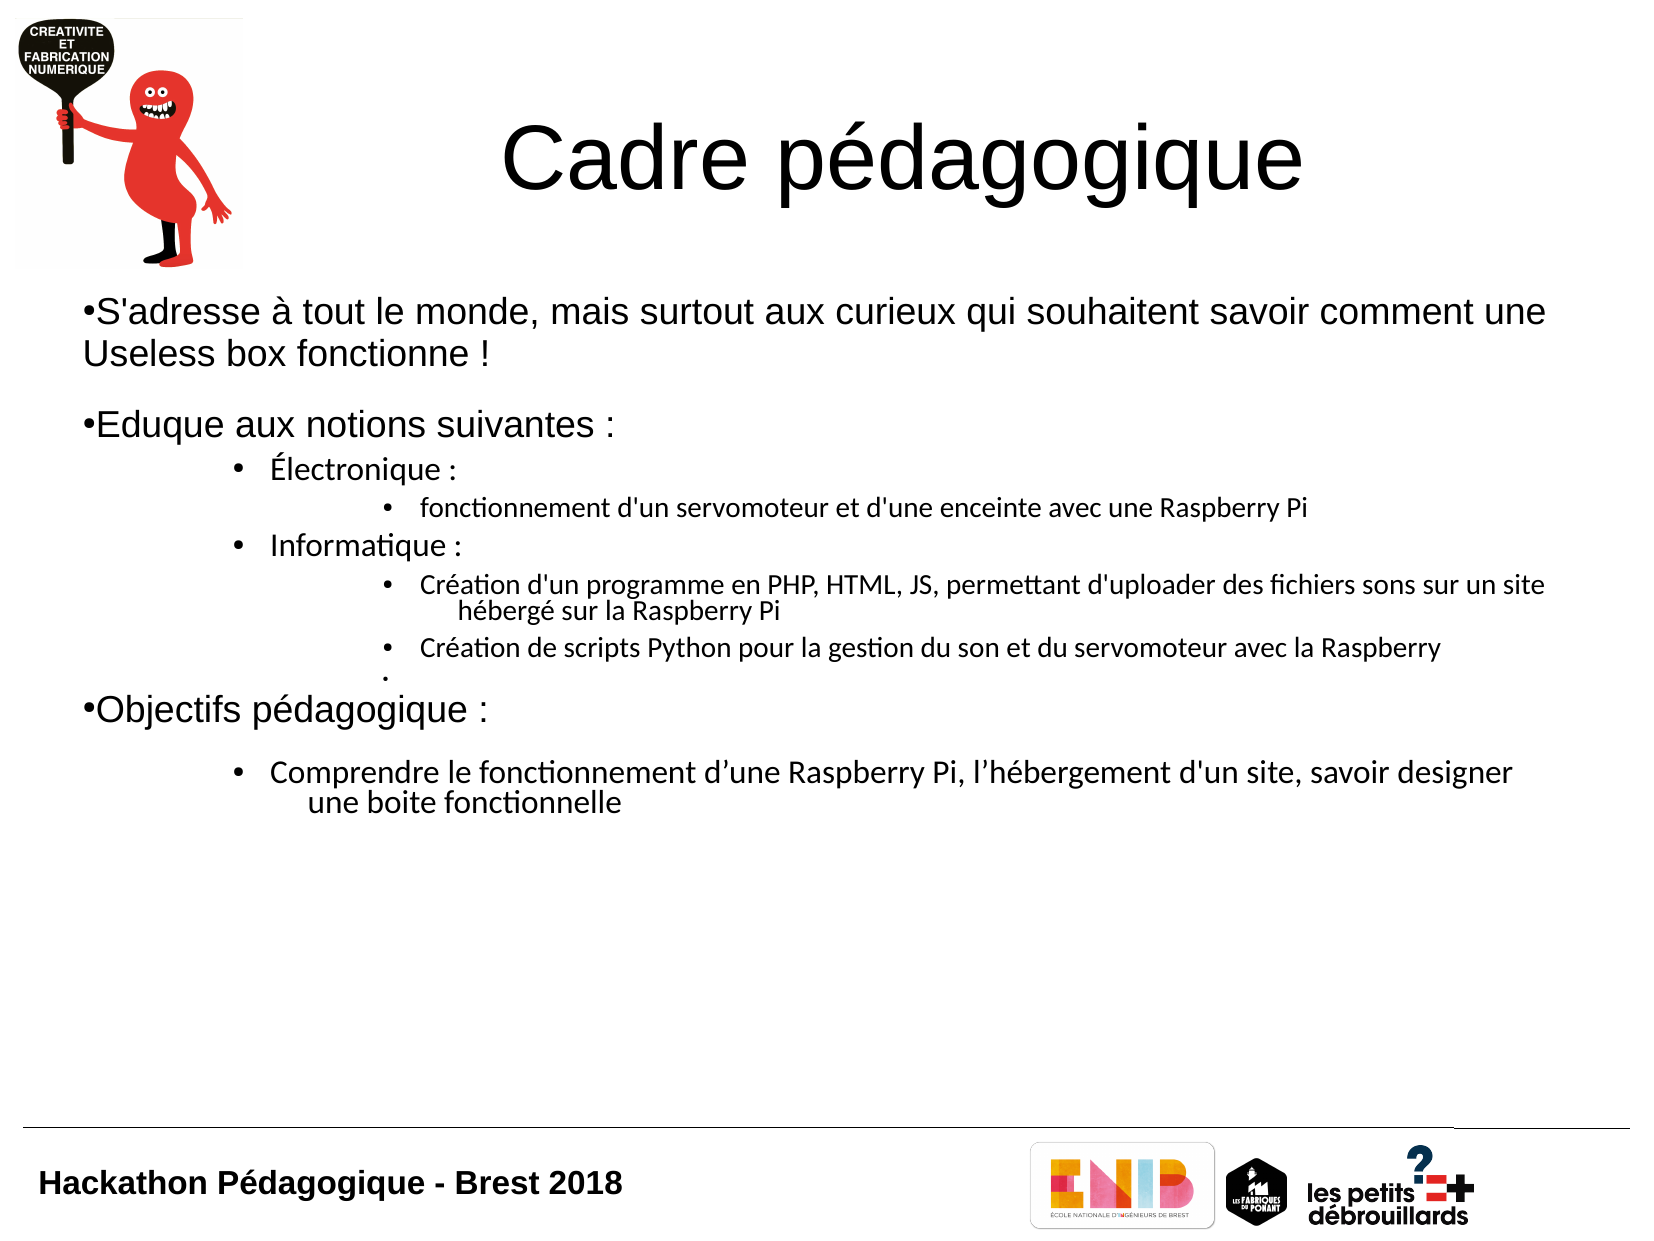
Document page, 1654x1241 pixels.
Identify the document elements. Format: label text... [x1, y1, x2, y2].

picture [15, 18, 243, 269]
picture [1308, 1145, 1474, 1225]
title Cadre pédagogique [243, 49, 1571, 257]
text_box Hackathon Pédagogique - Brest 2018 [23, 1157, 945, 1211]
list S'adresse à tout le monde, mais surtout aux curieux qui souhaitent savoir comment une Useless box fonctionne ! Eduque aux notions suivantes : Électronique : fonctionnement d'un servomoteur et d'une enceinte avec une Raspberry Pi Informatique : Création d'un programme en PHP, HTML, JS, permettant d'uploader des fichiers sons sur un site hébergé sur la Raspberry Pi Création de scripts Python pour la gestion du son et du servomoteur avec la Raspberry Objectifs pédagogique : Comprendre le fonctionnement d’une Raspberry Pi, l’hébergement d'un site, savoir designer une boite fonctionnelle [82, 290, 1571, 1109]
picture [1015, 1127, 1287, 1241]
